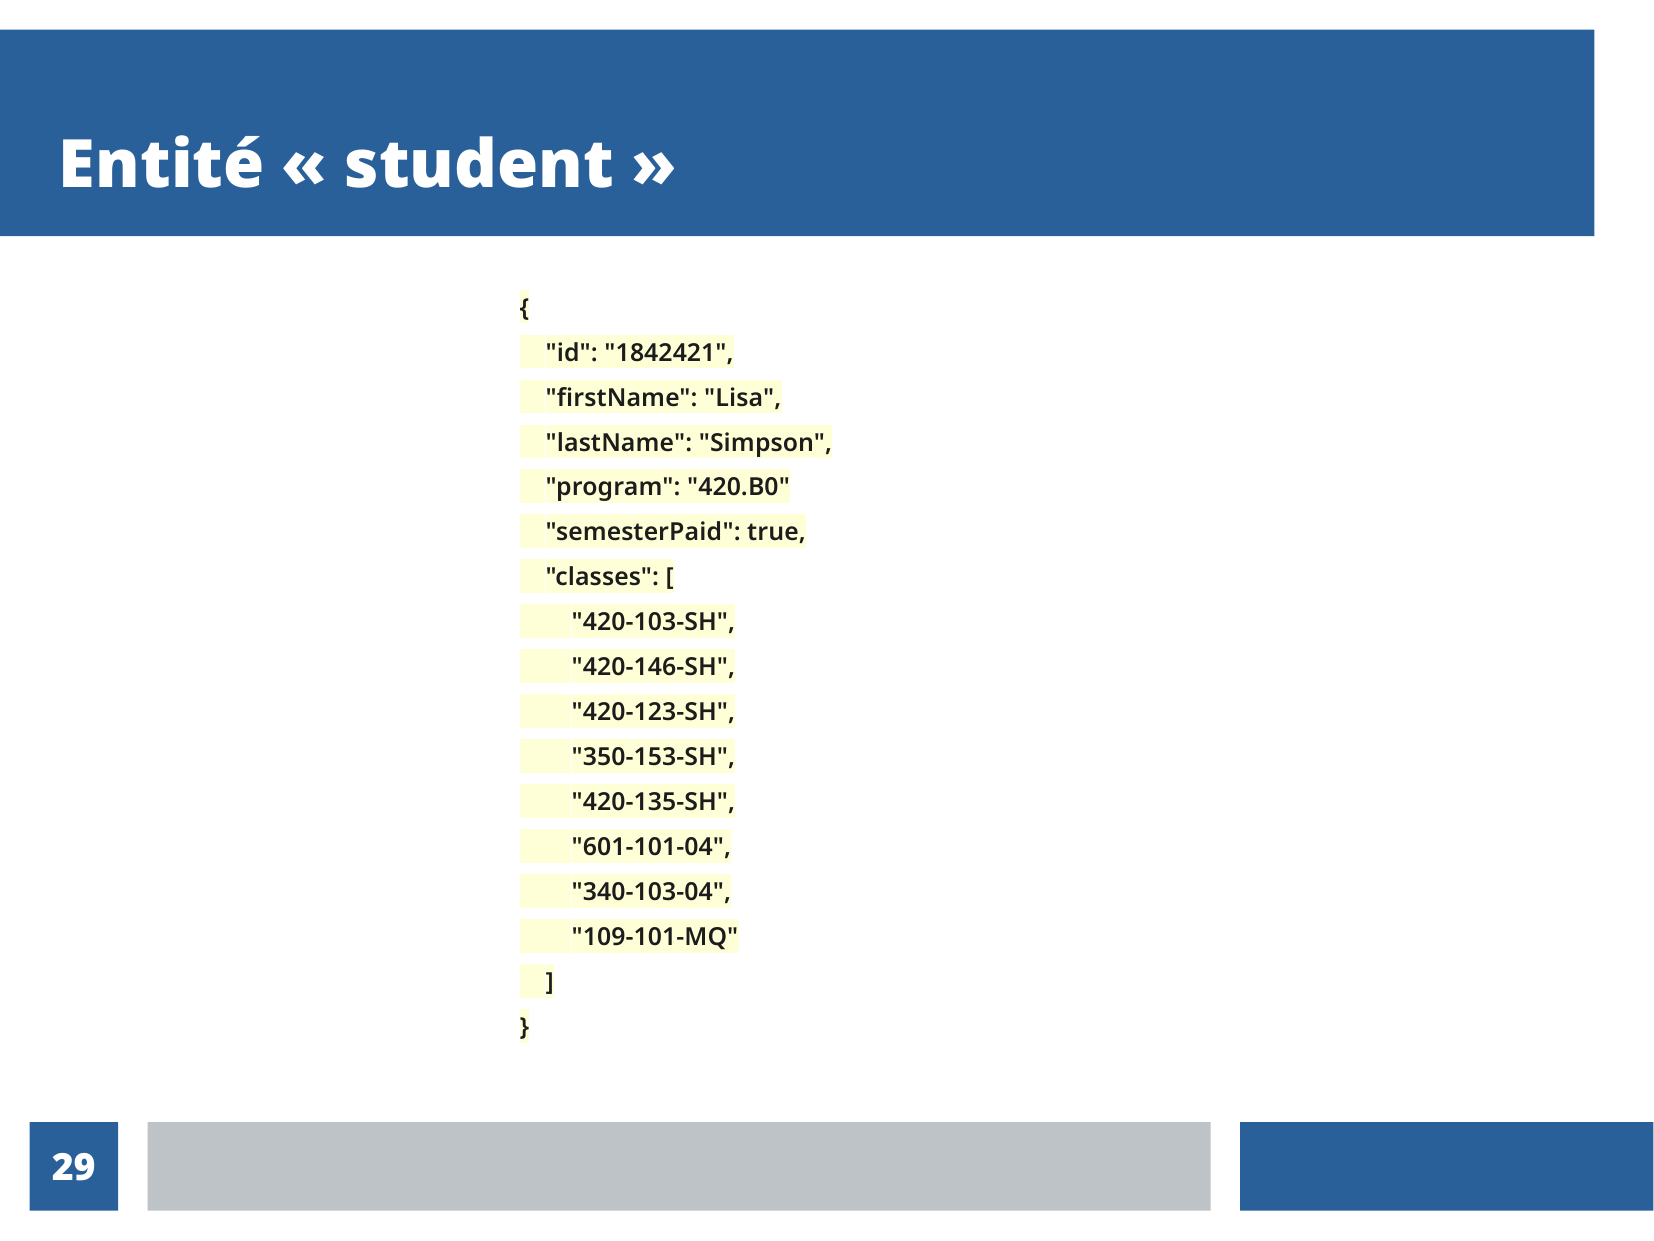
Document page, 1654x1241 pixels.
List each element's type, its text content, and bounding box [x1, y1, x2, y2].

list { "id": "1842421", "firstName": "Lisa", "lastName": "Simpson", "program": "420.B0" "semesterPaid": true, "classes": [ "420-103-SH", "420-146-SH", "420-123-SH", "350-153-SH", "420-135-SH", "601-101-04", "340-103-04", "109-101-MQ" ] } [519, 289, 981, 1058]
title Entité « student » [59, 59, 1595, 207]
